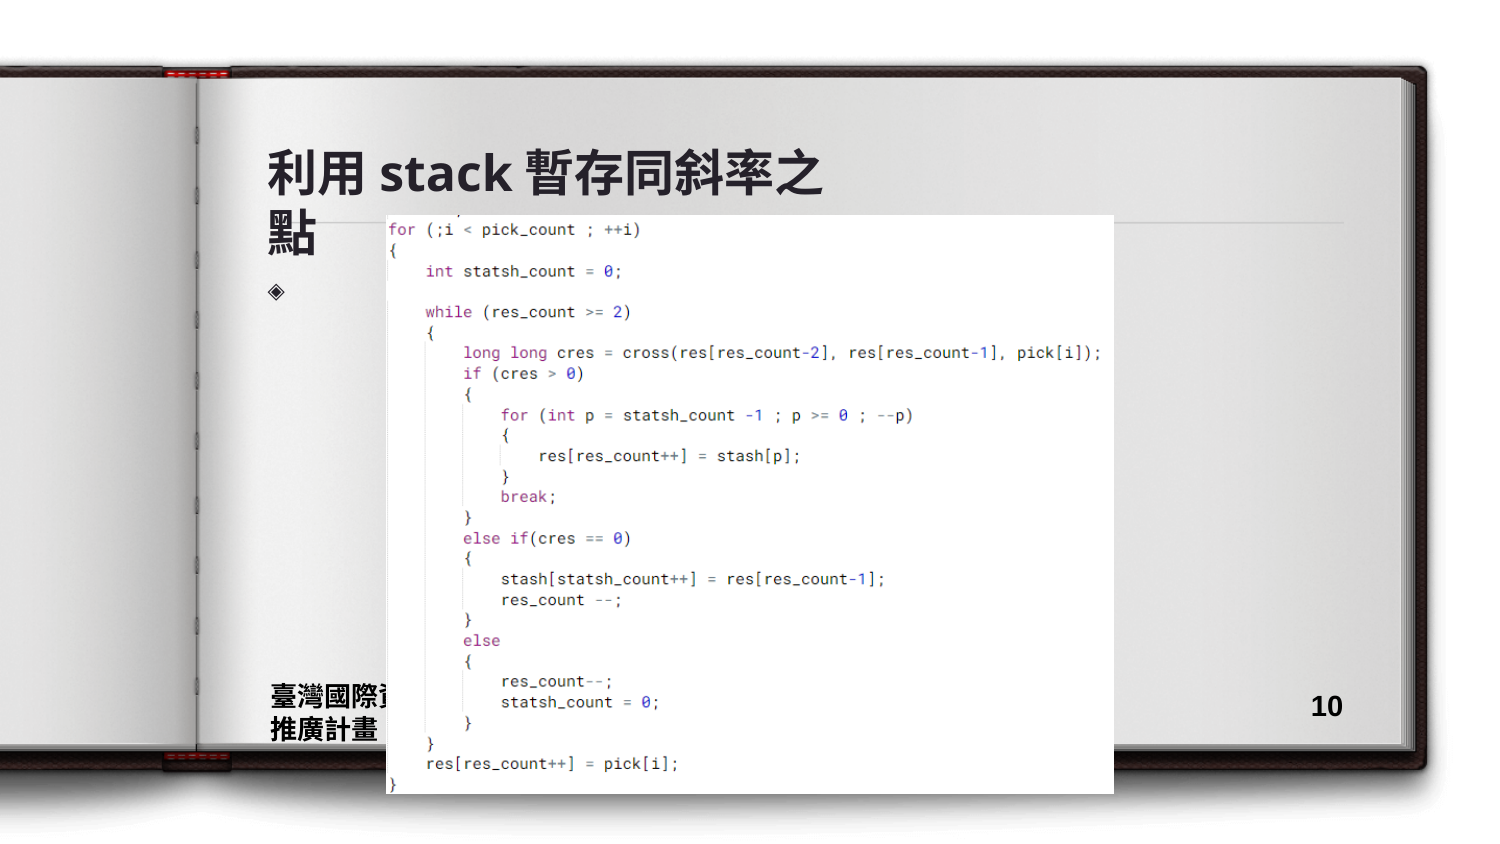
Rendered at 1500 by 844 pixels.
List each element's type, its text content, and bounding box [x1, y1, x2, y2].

text_box 利用stack暫存同斜率之點 [252, 126, 875, 216]
text_box ‹#› [1295, 672, 1386, 737]
picture [386, 215, 1114, 794]
